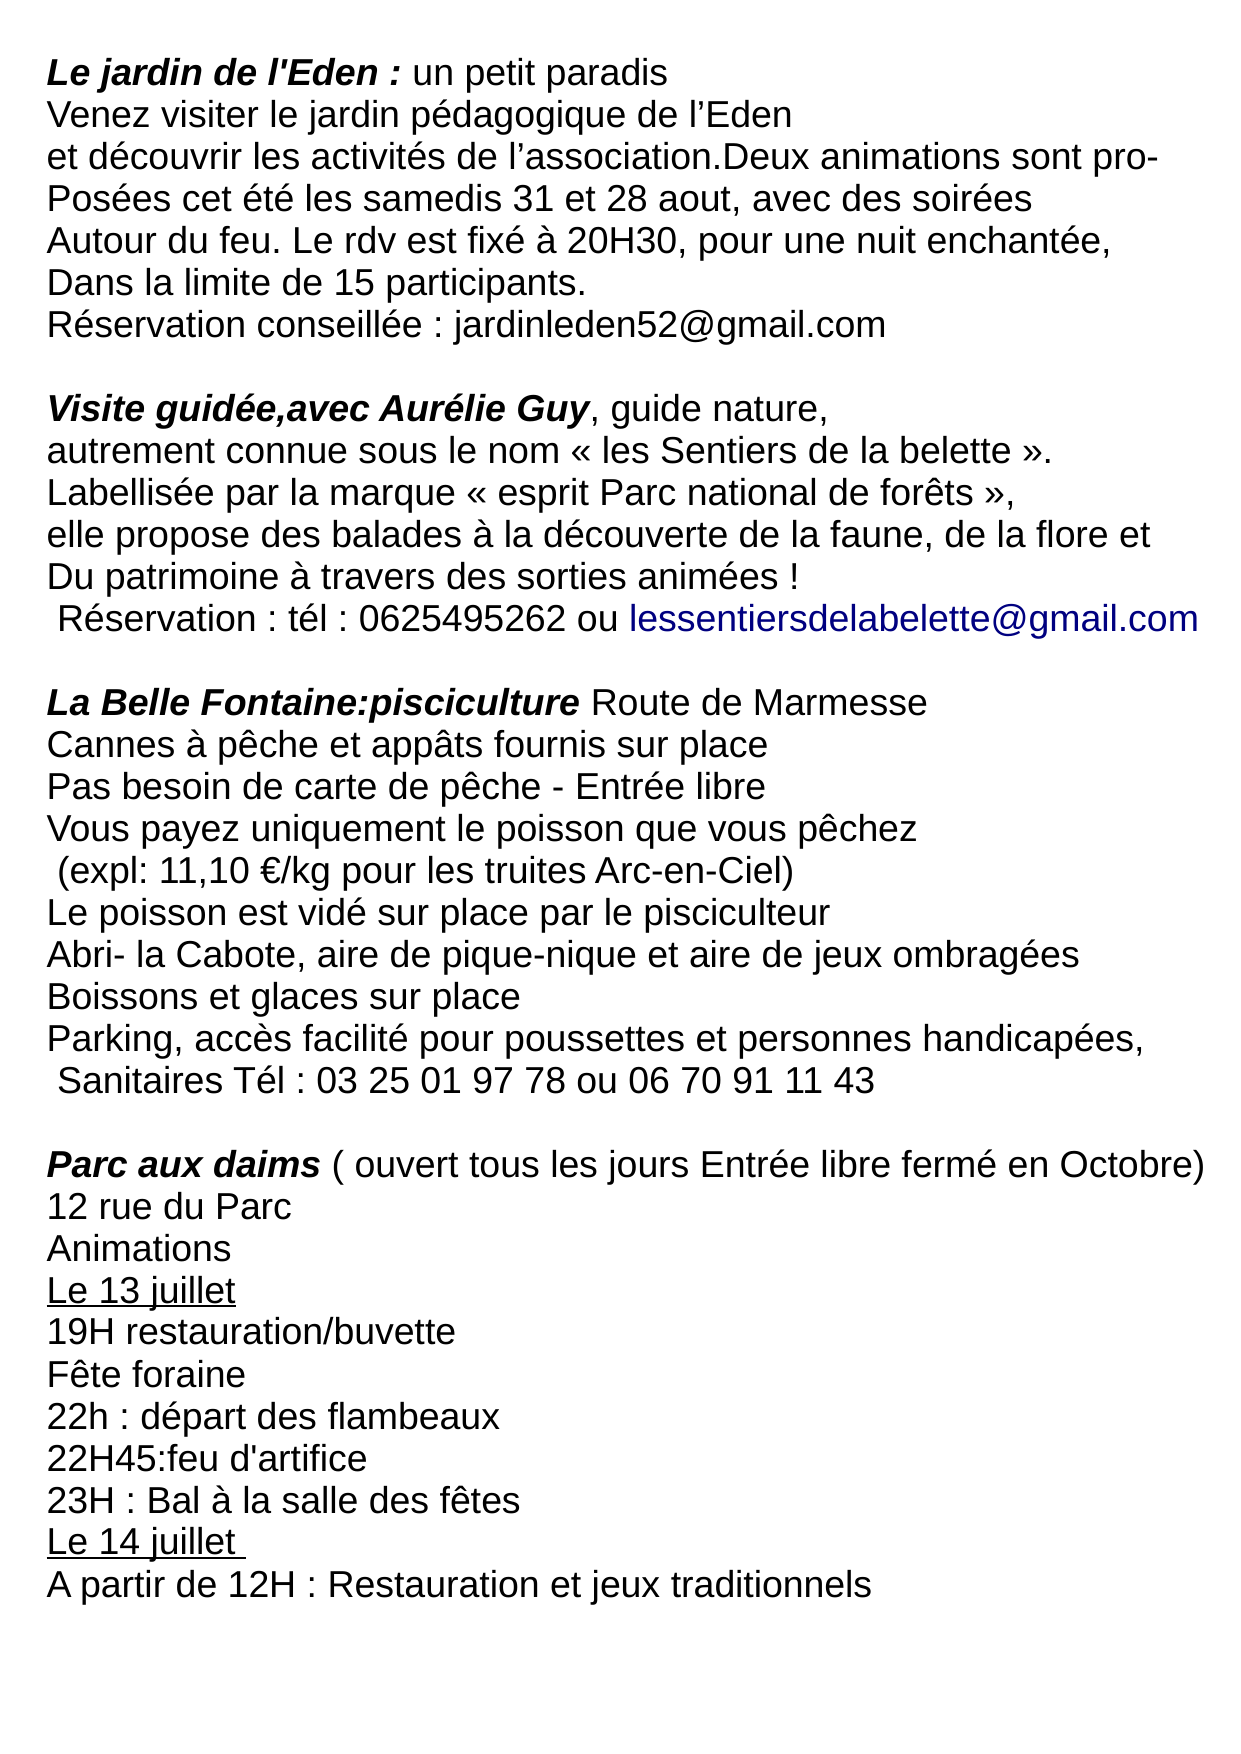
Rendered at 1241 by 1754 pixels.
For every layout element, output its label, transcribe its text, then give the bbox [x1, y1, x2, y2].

text_box Le jardin de l'Eden : un petit paradis Venez visiter le jardin pédagogique de l’Eden et découvrir les activités de l’association.Deux animations sont pro- Posées cet été les samedis 31 et 28 aout, avec des soirées Autour du feu. Le rdv est fixé à 20H30, pour une nuit enchantée, Dans la limite de 15 participants. Réservation conseillée : jardinleden52@gmail.com Visite guidée,avec Aurélie Guy, guide nature, autrement connue sous le nom « les Sentiers de la belette ». Labellisée par la marque « esprit Parc national de forêts », elle propose des balades à la découverte de la faune, de la flore et Du patrimoine à travers des sorties animées ! Réservation : tél : 0625495262 ou lessentiersdelabelette@gmail.com La Belle Fontaine:pisciculture Route de Marmesse Cannes à pêche et appâts fournis sur place Pas besoin de carte de pêche - Entrée libre Vous payez uniquement le poisson que vous pêchez (expl: 11,10 €/kg pour les truites Arc-en-Ciel) Le poisson est vidé sur place par le pisciculteur Abri- la Cabote, aire de pique-nique et aire de jeux ombragées Boissons et glaces sur place Parking, accès facilité pour poussettes et personnes handicapées, Sanitaires Tél : 03 25 01 97 78 ou 06 70 91 11 43 Parc aux daims ( ouvert tous les jours Entrée libre fermé en Octobre) 12 rue du Parc Animations Le 13 juillet 19H restauration/buvette Fête foraine 22h : départ des flambeaux 22H45:feu d'artifice 23H : Bal à la salle des fêtes Le 14 juillet A partir de 12H : Restauration et jeux traditionnels [31, 44, 1221, 1747]
